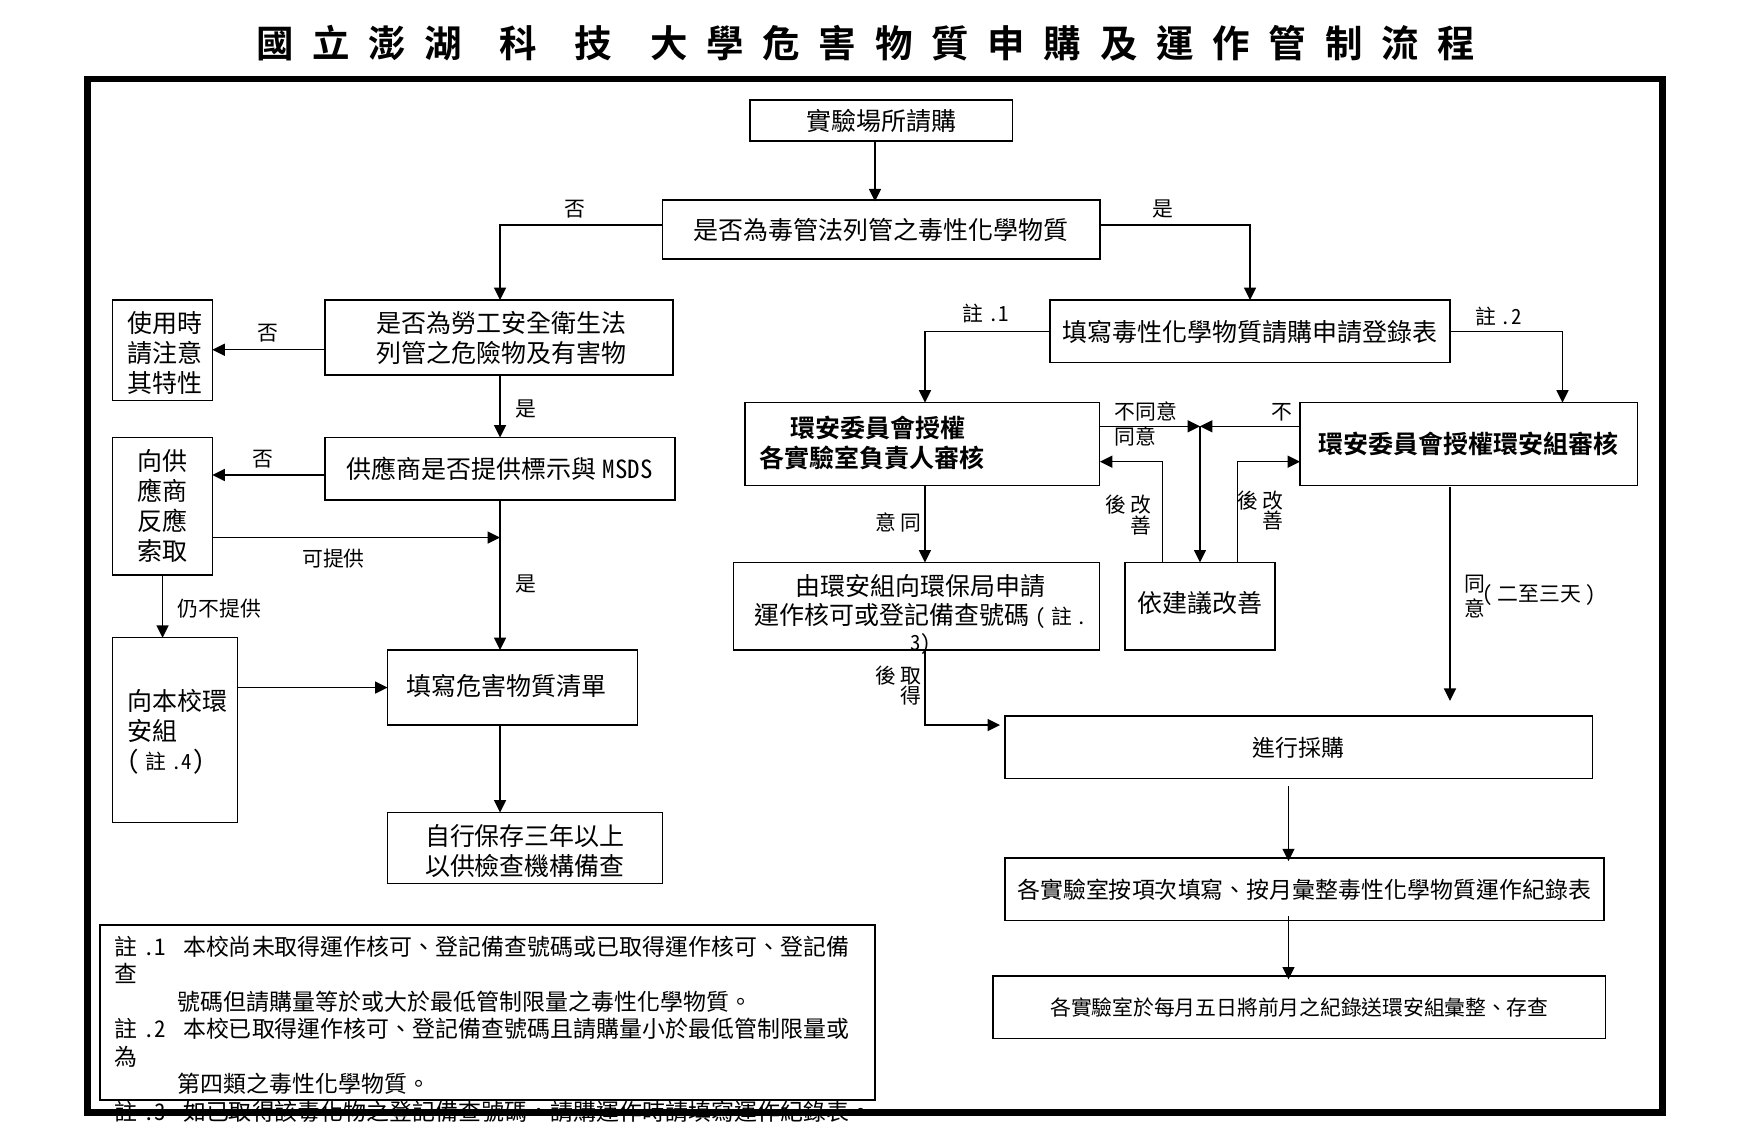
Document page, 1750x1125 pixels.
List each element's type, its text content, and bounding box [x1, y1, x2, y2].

text_box 可提供 [287, 538, 380, 578]
text_box 進行採購 [1004, 716, 1593, 779]
text_box 改善後 [1105, 479, 1161, 558]
text_box 自行保存三年以上 以供檢查機構備查 [388, 813, 662, 883]
text_box 各實驗室於每月五日將前月之紀錄送環安組彙整、存查 [993, 976, 1606, 1039]
text_box 改善後 [1238, 474, 1293, 563]
text_box 註.2 [1460, 296, 1537, 337]
text_box 環安委員會授權環安組審核 [1299, 402, 1638, 486]
text_box 同 意 [1450, 562, 1501, 628]
text_box [387, 708, 638, 726]
text_box 使用時 請注意 其特性 [112, 299, 218, 406]
text_box 國 立 澎 湖 科 技 大 學 危 害 物 質 申 購 及 運 作 管 制 流 程 [0, 12, 1750, 73]
text_box 取得後 [875, 663, 931, 728]
text_box 否 [237, 437, 289, 478]
text_box 是否為毒管法列管之毒性化學物質 [662, 199, 1100, 260]
text_box (二至三天) [1467, 572, 1612, 613]
text_box 否 [242, 312, 293, 349]
text_box 不同意 不同意 [1100, 390, 1316, 457]
text_box 是 [1137, 187, 1188, 224]
text_box 是 [500, 562, 551, 603]
text_box 註.1 本校尚未取得運作核可、登記備查號碼或已取得運作核可、登記備查 號碼但請購量等於或大於最低管制限量之毒性化學物質。 註.2 本校已取得運作核可、登記備查號碼且請購量小於最低管制限量或為 第四類之毒性化學物質。 註.3 如已取得該毒化物之登記備查號碼，請購運作時請填寫運作紀錄表。 註.4 環安組分機1362.1363.3312 [101, 926, 874, 1099]
text_box 同意 [926, 497, 931, 550]
text_box 向供應商反應索取 [112, 437, 213, 573]
text_box 否 [549, 187, 603, 224]
text_box 環安委員會授權 各實驗室負責人審核 [745, 402, 1100, 486]
text_box 同意 [875, 497, 924, 555]
text_box 填寫毒性化學物質請購申請登錄表 [1049, 299, 1450, 363]
text_box [387, 650, 638, 662]
text_box 仍不提供 [162, 587, 276, 628]
text_box 各實驗室按項次填寫、按月彙整毒性化學物質運作紀錄表 [1004, 857, 1605, 921]
text_box 取得後 [926, 663, 931, 724]
text_box 自行保存三年以上 以供檢查機構備查 [387, 884, 663, 888]
text_box 由環安組向環保局申請 運作核可或登記備查號碼(註.3) [733, 562, 1109, 663]
text_box 依建議改善 [1112, 580, 1288, 626]
text_box 註.1 [947, 292, 1025, 334]
text_box 實驗場所請購 [749, 99, 1013, 142]
text_box 供應商是否提供標示與MSDS [324, 437, 675, 500]
text_box 註.1 本校尚未取得運作核可、登記備查號碼或已取得運作核可、登記備查 號碼但請購量等於或大於最低管制限量之毒性化學物質。 註.2 本校已取得運作核可、登記備查號碼且請購量小於最低管制限量或為 第四類之毒性化學物質。 註.3 如已取得該毒化物之登記備查號碼，請購運作時請填寫運作紀錄表。 註.4 環安組分機1362.1363.3312 [99, 1101, 876, 1125]
text_box 是否為勞工安全衛生法 列管之危險物及有害物 [324, 299, 678, 376]
text_box 向本校環 安組 (註.4) [112, 637, 238, 823]
text_box 填寫危害物質清單 [387, 662, 638, 708]
text_box [1125, 626, 1276, 651]
text_box [1125, 562, 1276, 580]
text_box 是 [501, 387, 551, 428]
